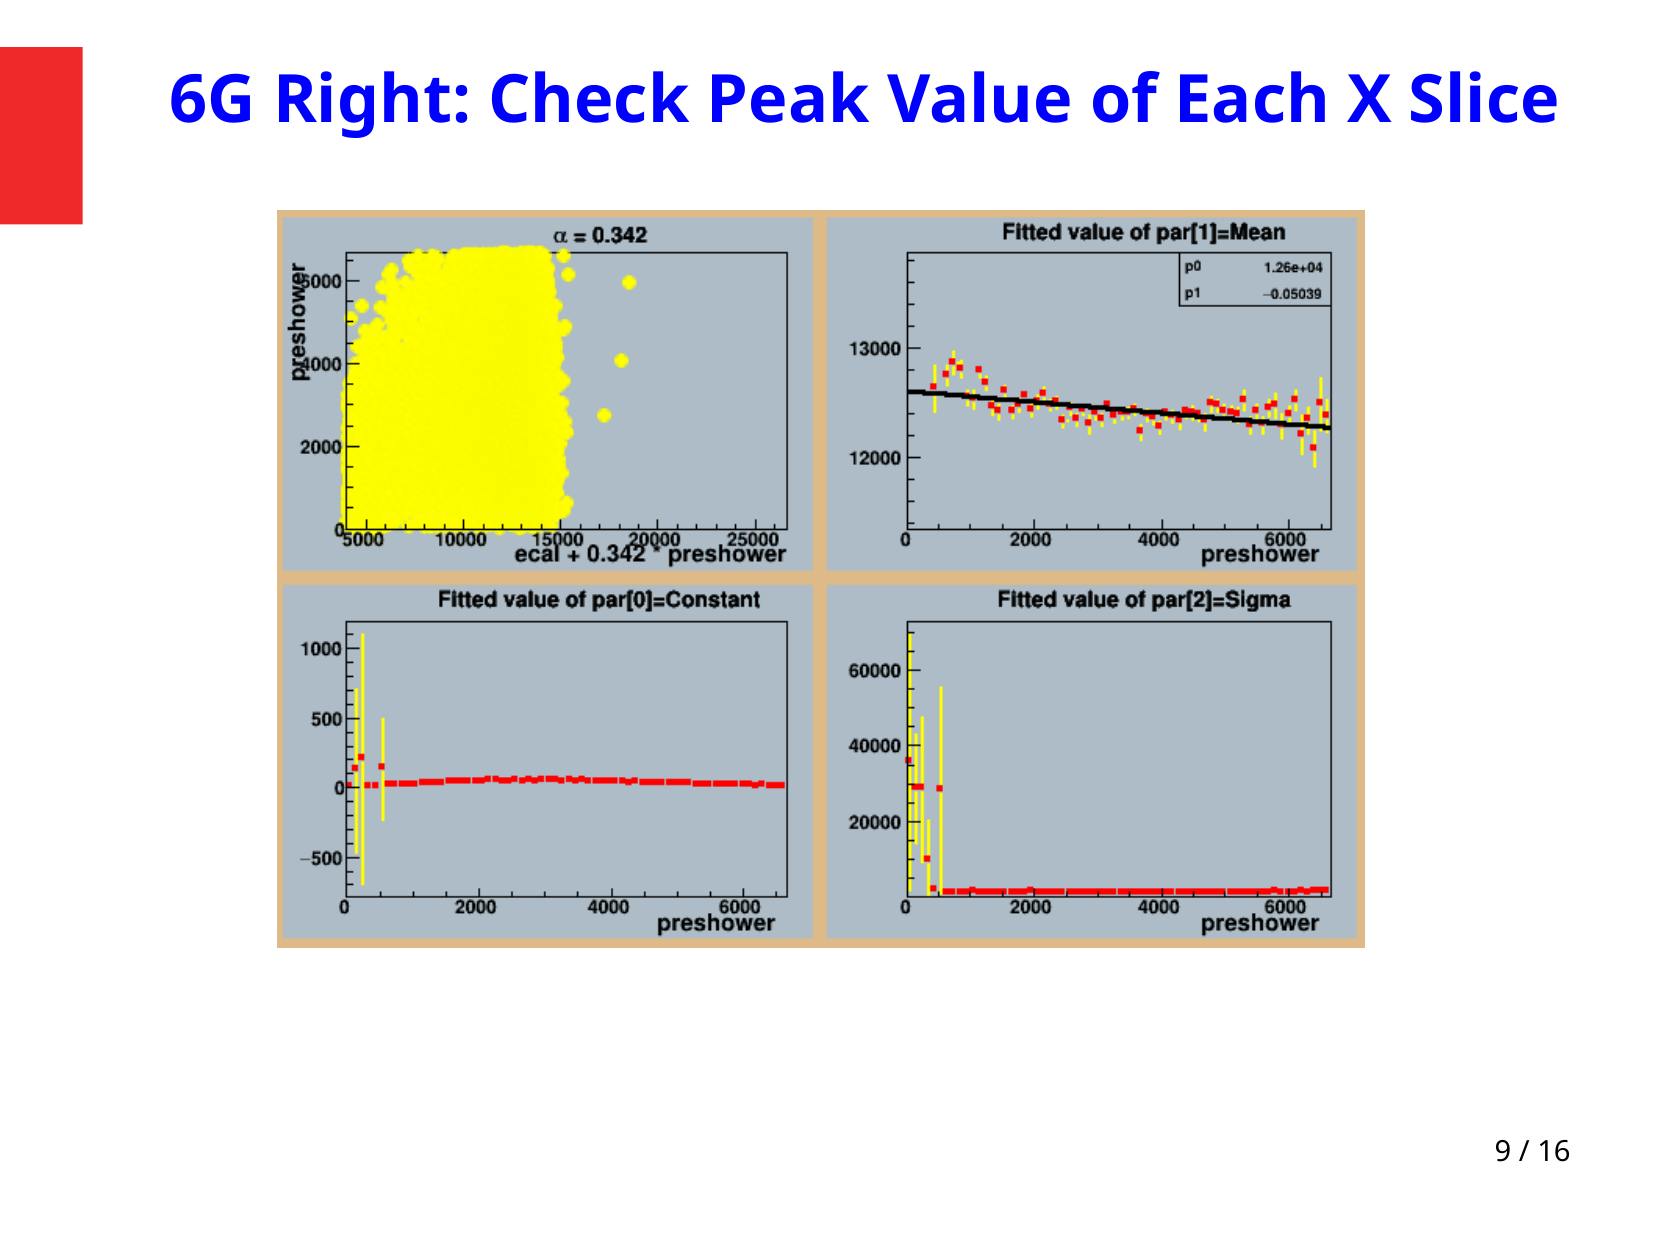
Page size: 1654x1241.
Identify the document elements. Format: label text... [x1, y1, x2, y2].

picture [277, 210, 1365, 948]
title 6G Right: Check Peak Value of Each X Slice [82, 45, 1648, 148]
